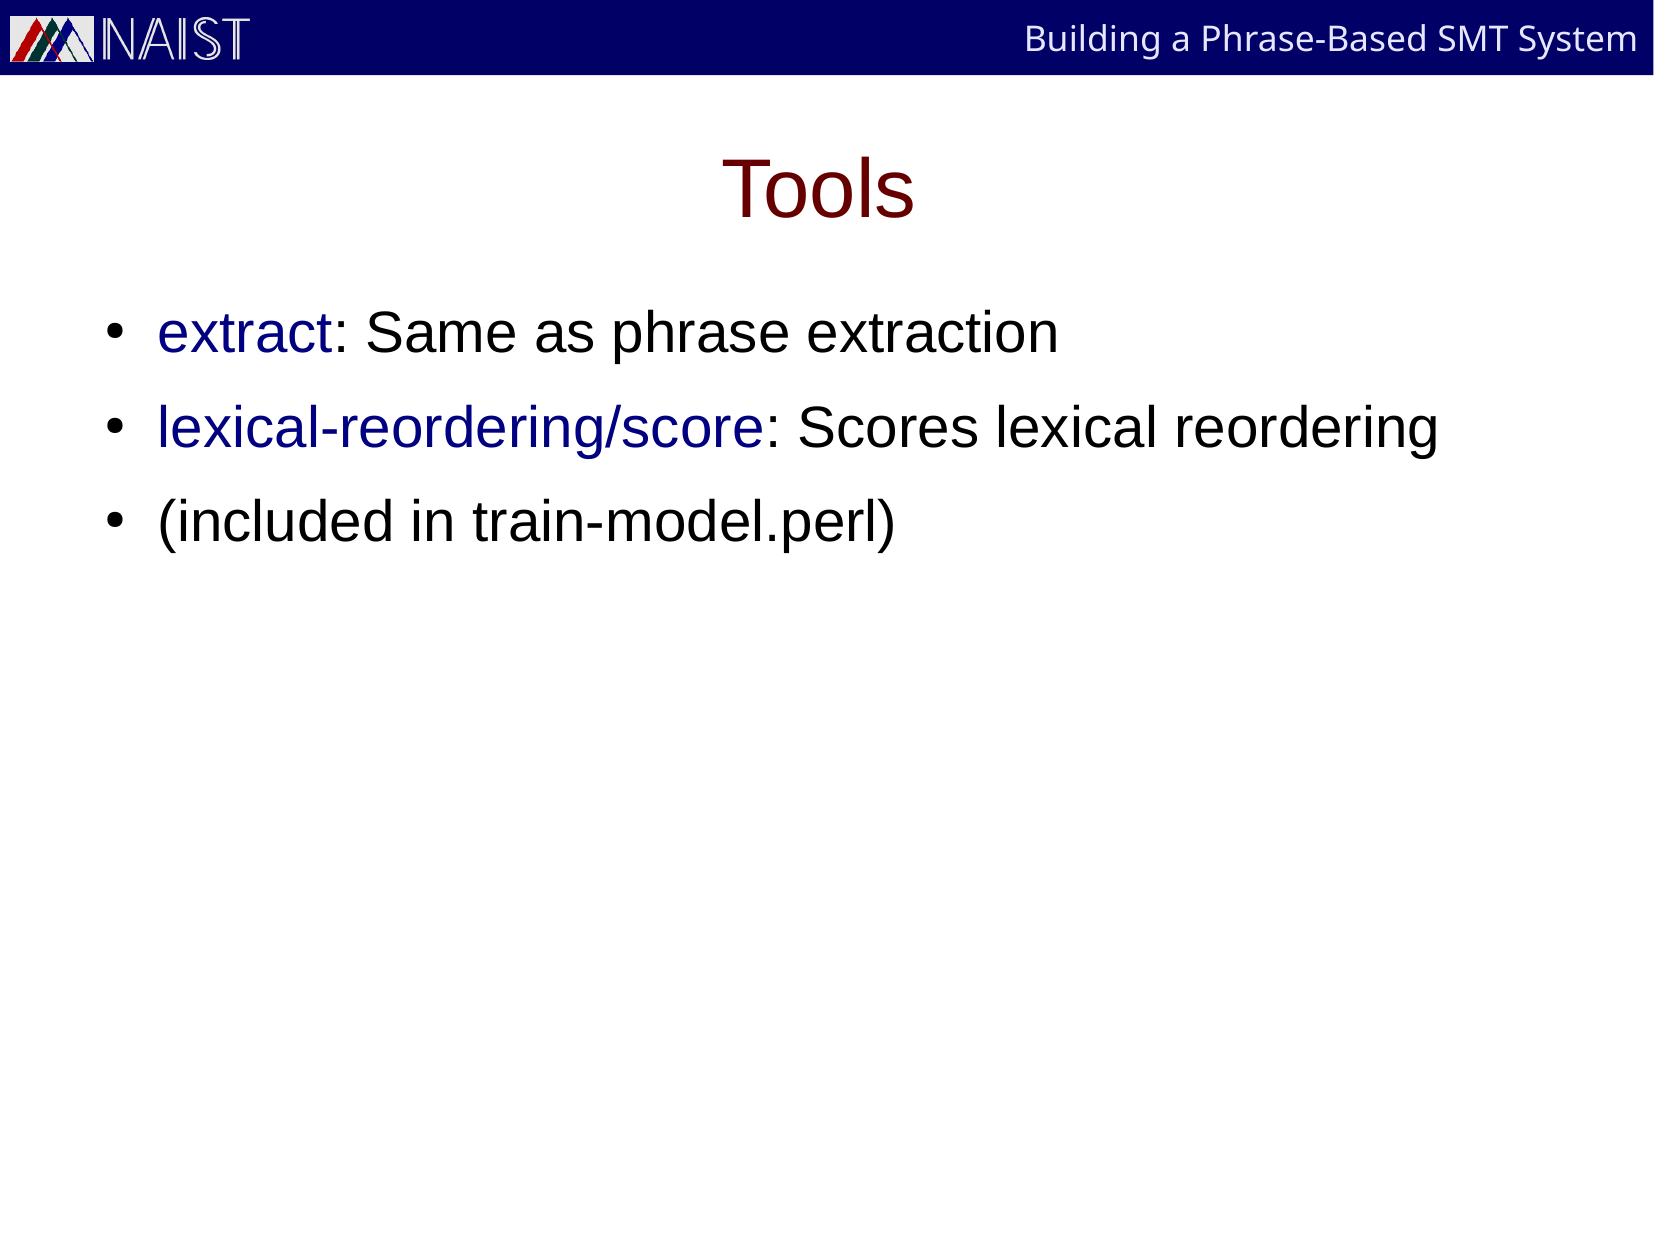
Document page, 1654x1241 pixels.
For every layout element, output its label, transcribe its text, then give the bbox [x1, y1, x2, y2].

picture [10, 16, 94, 62]
list extract: Same as phrase extraction lexical-reordering/score: Scores lexical reordering (included in train-model.perl) [86, 300, 1576, 1119]
picture [102, 17, 251, 60]
title Tools [75, 92, 1564, 285]
